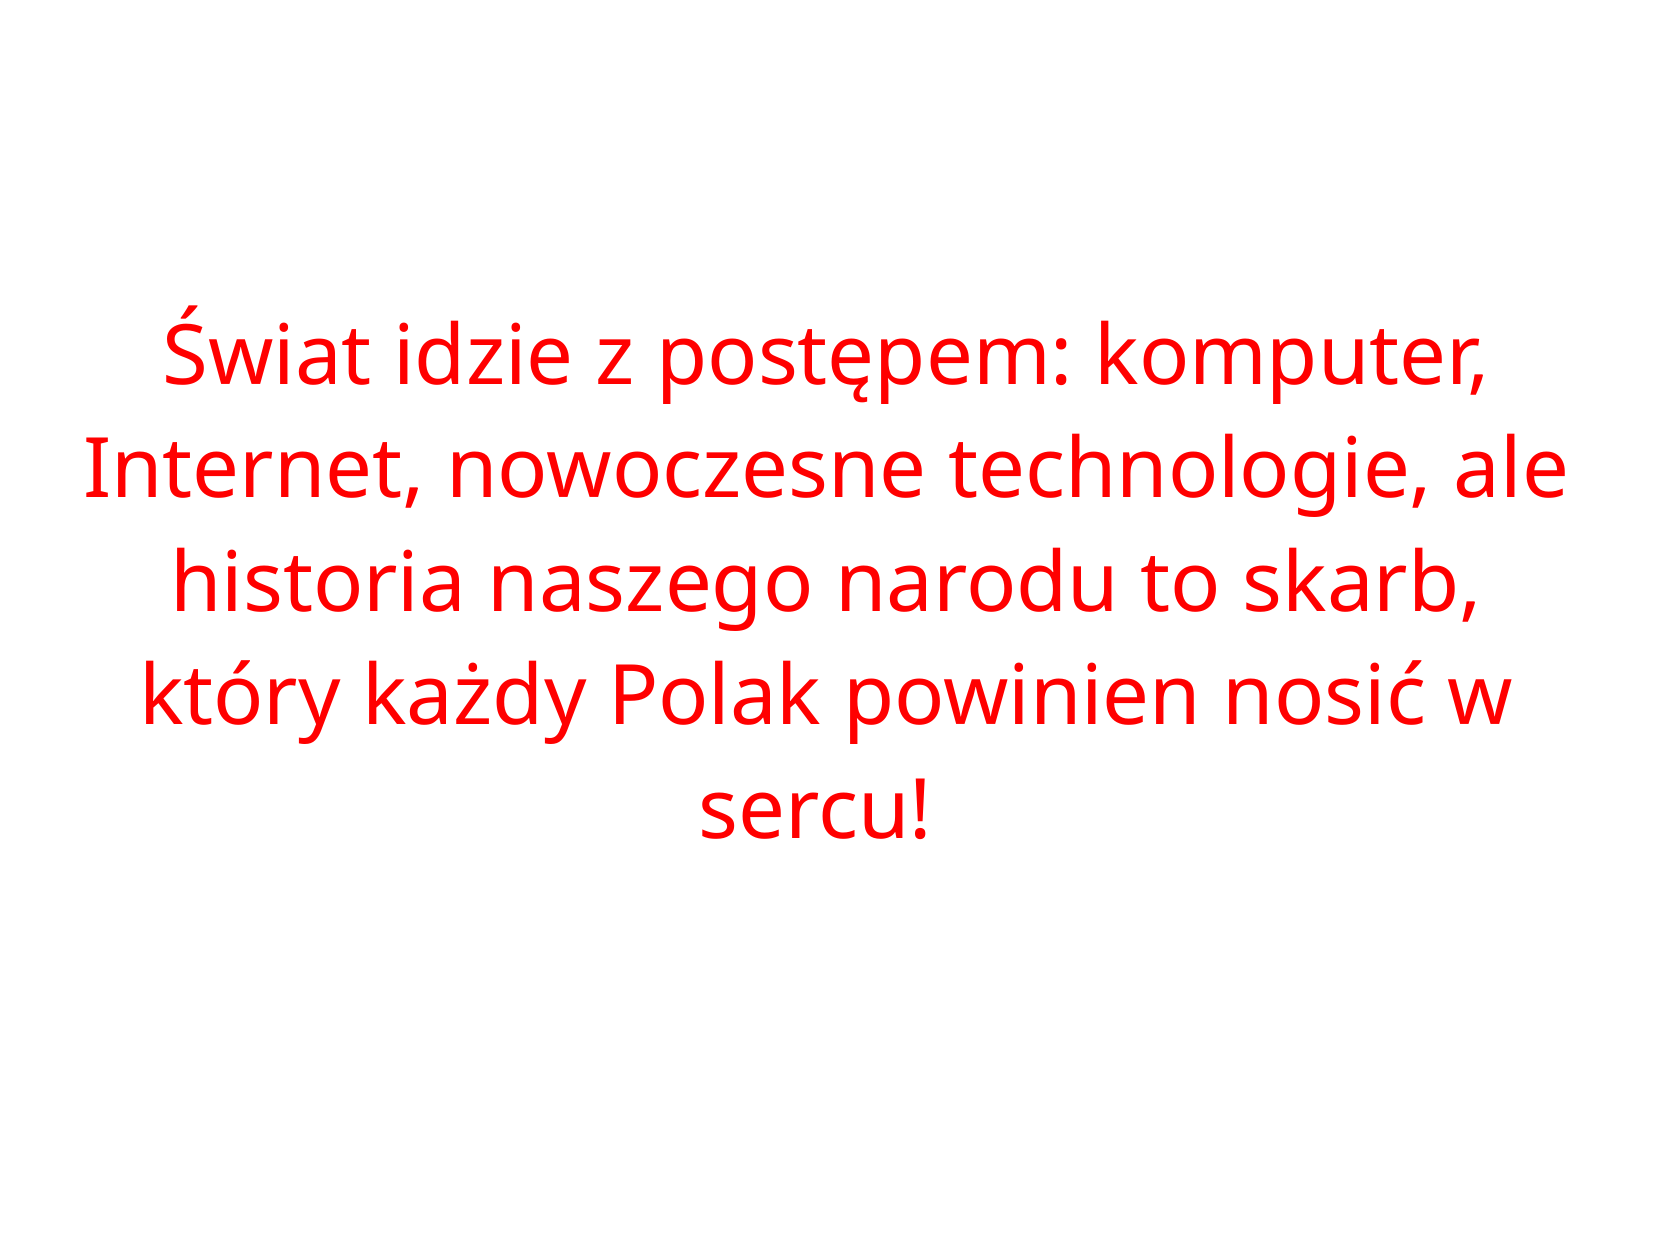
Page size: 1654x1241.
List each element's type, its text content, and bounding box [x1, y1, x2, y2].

subtitle Świat idzie z postępem: komputer, Internet, nowoczesne technologie, ale historia naszego narodu to skarb, który każdy Polak powinien nosić w sercu! [82, 49, 1571, 1109]
